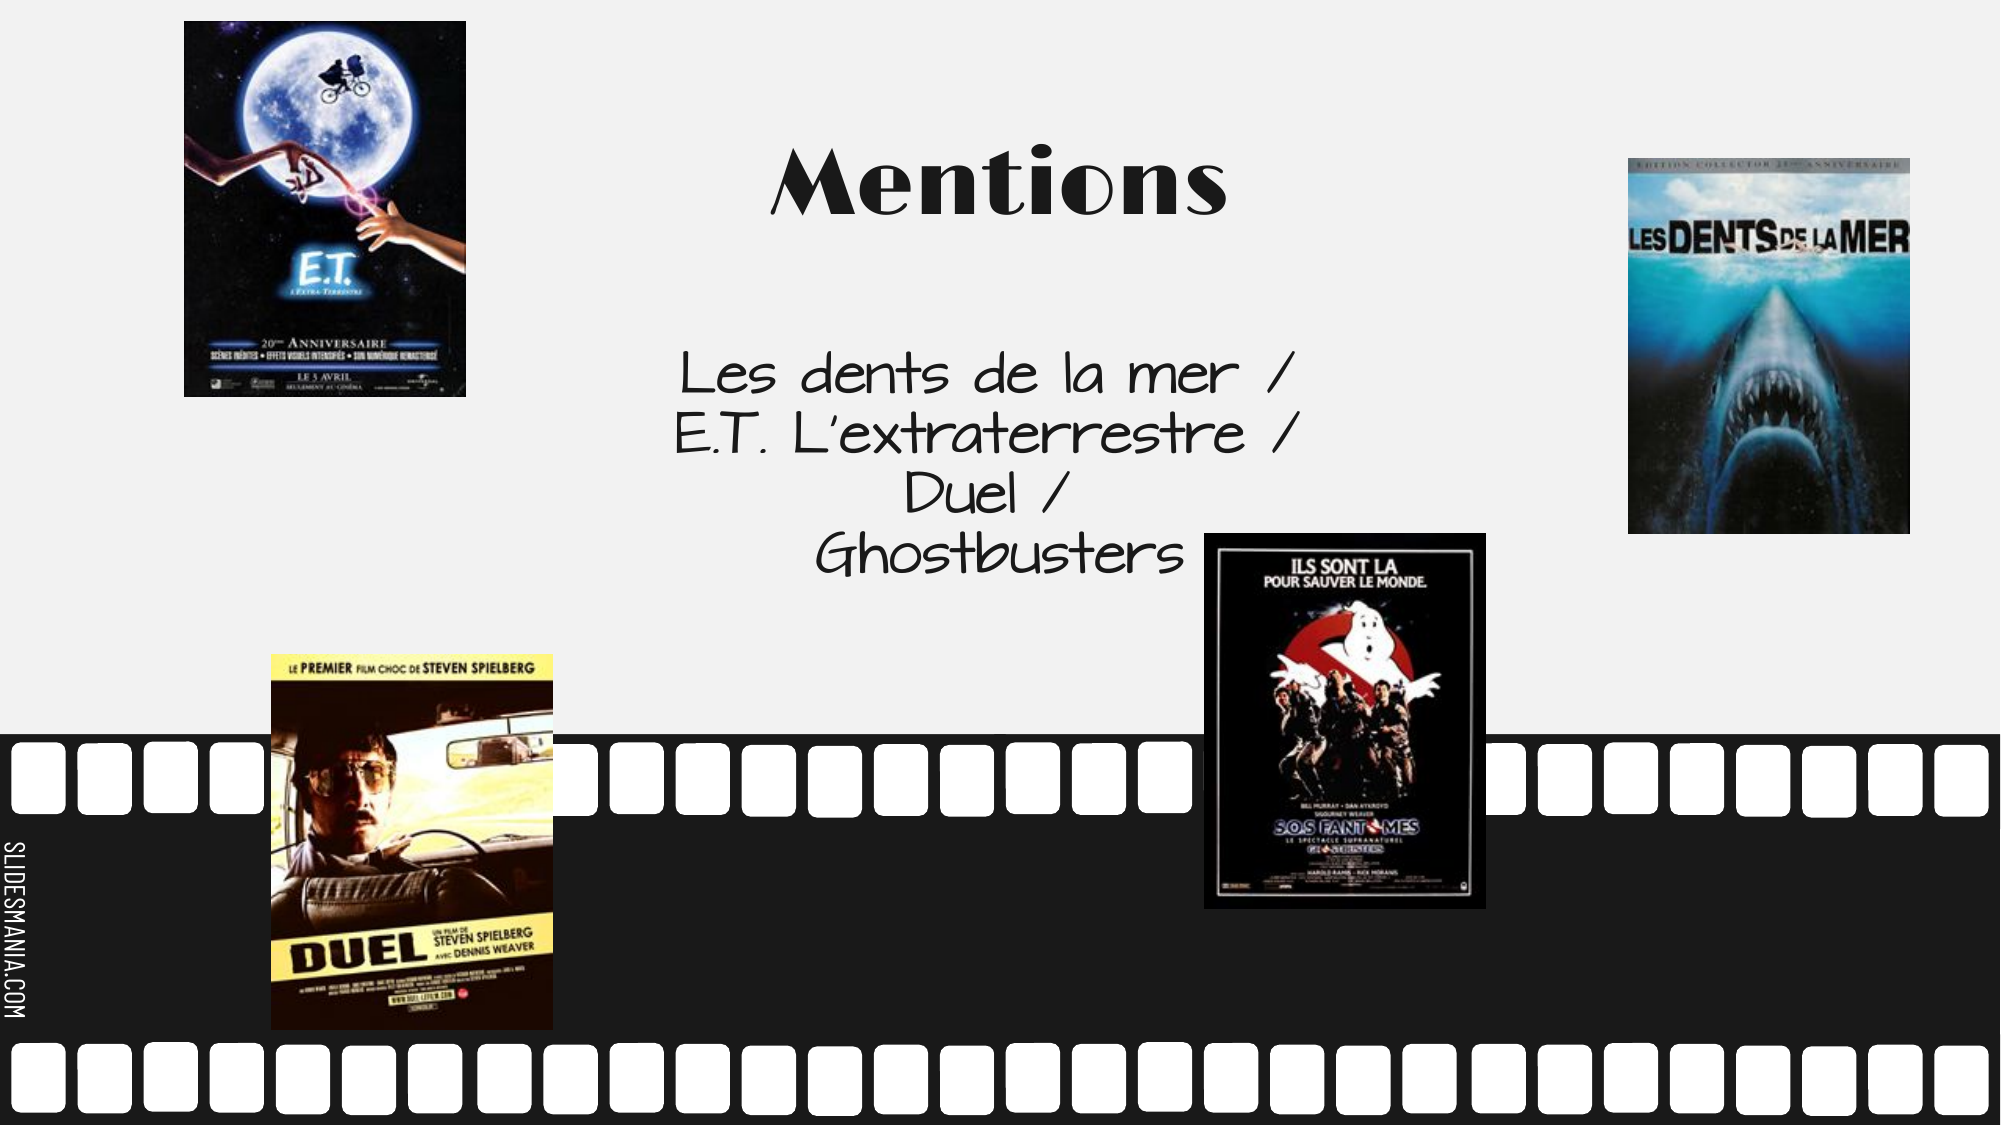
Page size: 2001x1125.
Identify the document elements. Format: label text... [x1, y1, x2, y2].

text_box Mentions [514, 114, 1486, 242]
picture [1204, 533, 1486, 909]
picture [1628, 158, 1910, 534]
picture [271, 654, 553, 1030]
text_box Les dents de la mer / E.T. L’extraterrestre / Duel / Ghostbusters [488, 336, 1512, 655]
picture [184, 21, 466, 397]
picture [1891, 296, 1910, 304]
